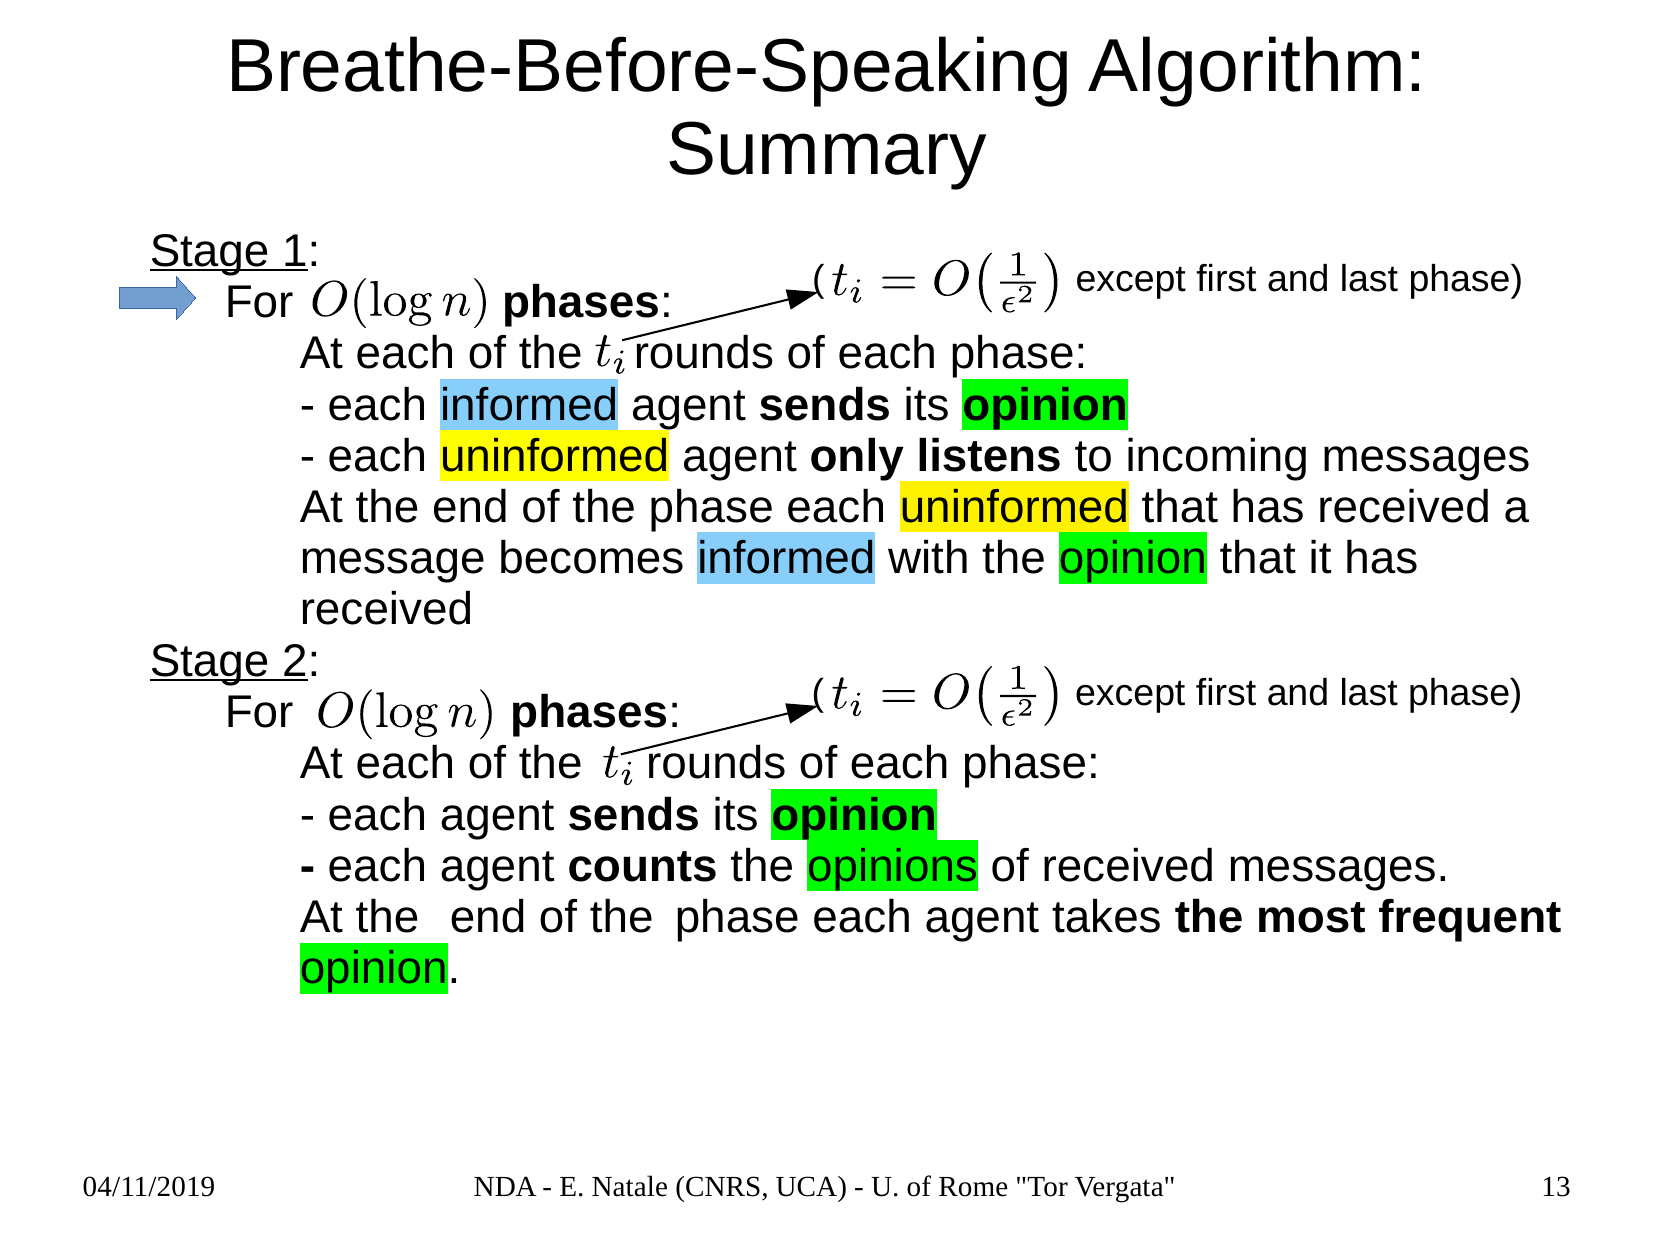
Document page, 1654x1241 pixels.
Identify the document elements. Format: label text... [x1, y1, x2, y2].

text_box [832, 665, 1058, 726]
text_box Stage 1: For phases: At each of the rounds of each phase: - each informed agent sends its opinion - each uninformed agent only listens to incoming messages At the end of the phase each uninformed that has received a message becomes informed with the opinion that it has received Stage 2: For phases: At each of the rounds of each phase: - each agent sends its opinion - each agent counts the opinions of received messages. At the end of the phase each agent takes the most frequent opinion. [135, 217, 1579, 1002]
text_box [119, 276, 196, 320]
text_box [595, 334, 625, 374]
title Breathe-Before-Speaking Algorithm: Summary [82, 23, 1571, 192]
text_box ( except first and last phase) [796, 664, 1601, 727]
text_box [318, 689, 492, 740]
text_box ( except first and last phase) [797, 250, 1601, 313]
text_box [312, 278, 486, 329]
text_box [832, 252, 1058, 313]
text_box [603, 746, 633, 786]
